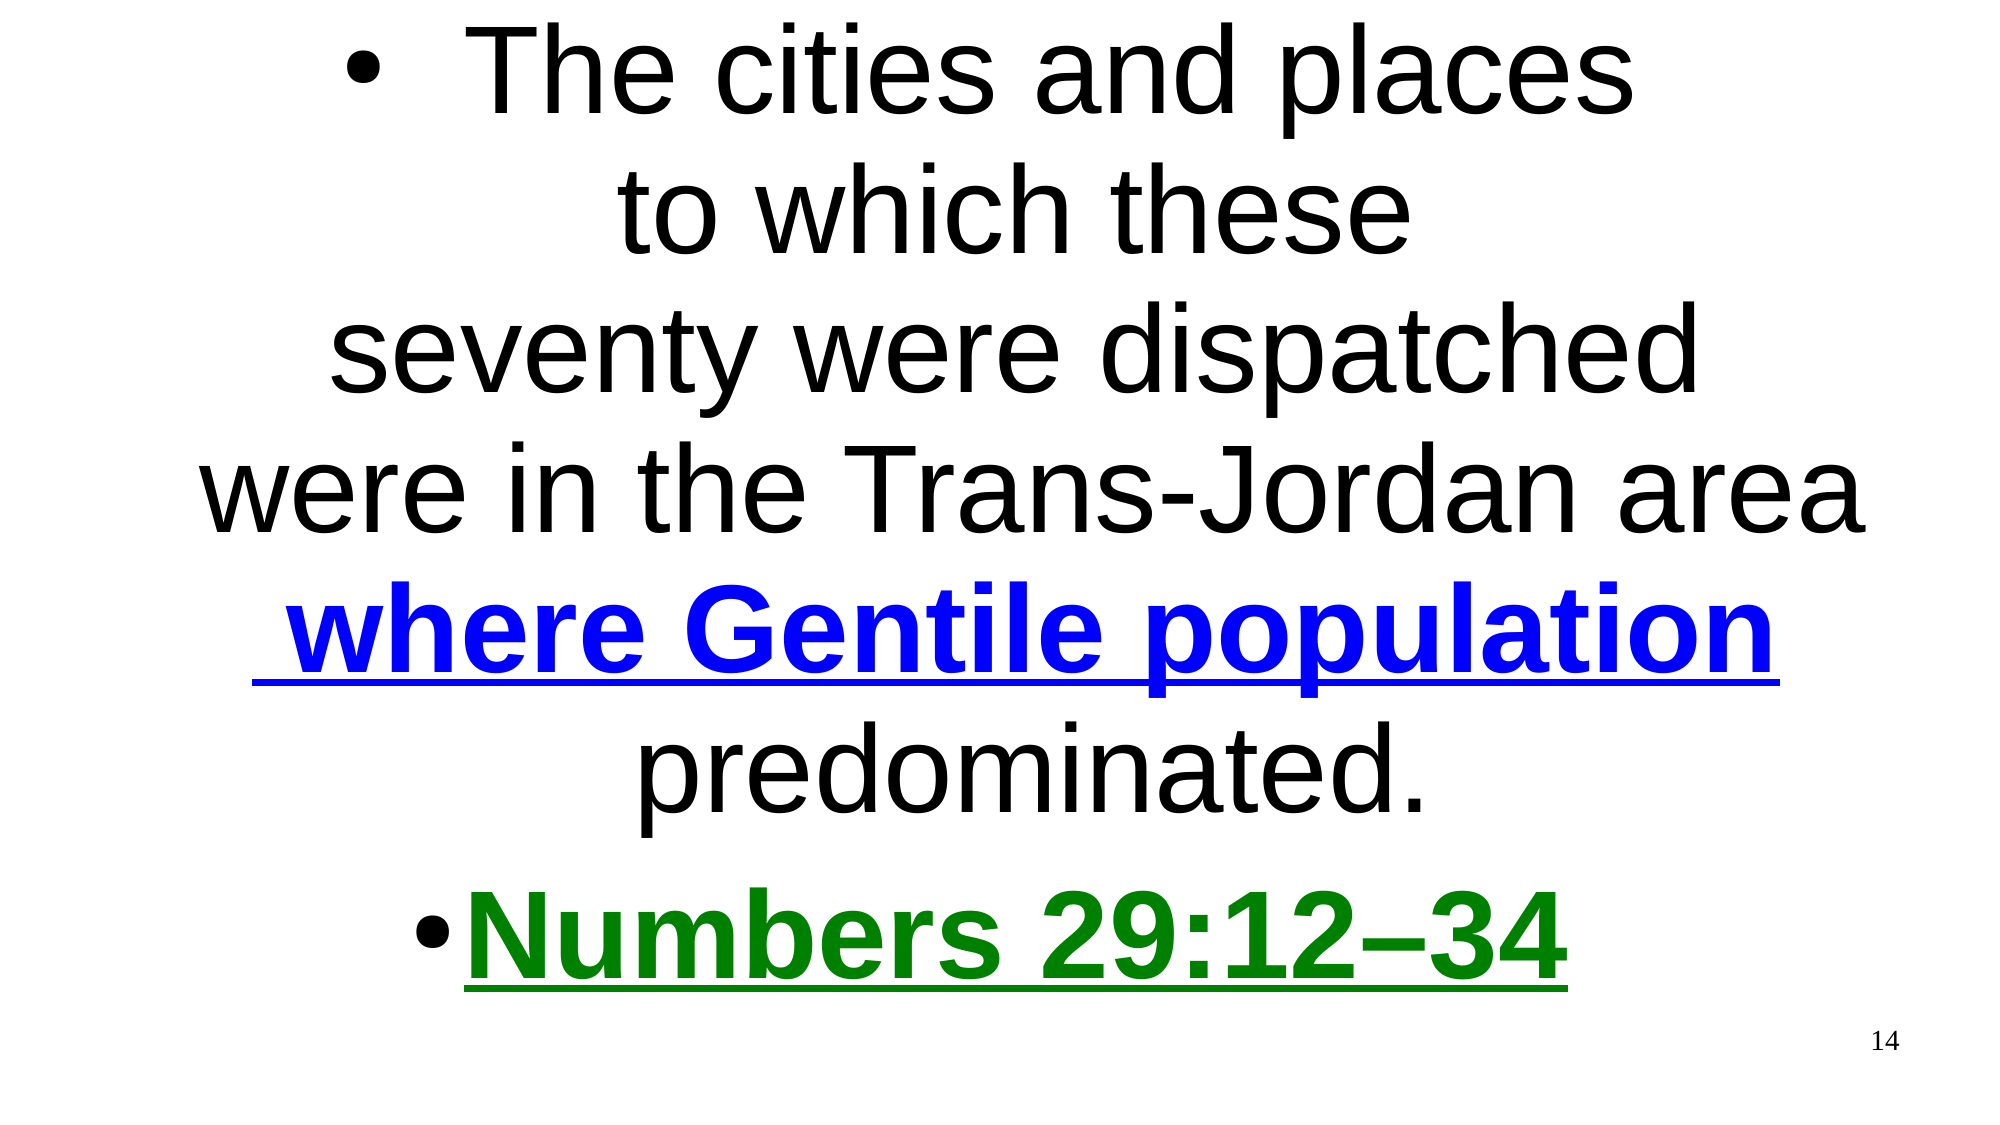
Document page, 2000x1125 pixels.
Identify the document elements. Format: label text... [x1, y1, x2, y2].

list The cities and places to which these seventy were dispatched were in the Trans-Jordan area where Gentile population predominated. Numbers 29:12–34 [0, 0, 1996, 1123]
